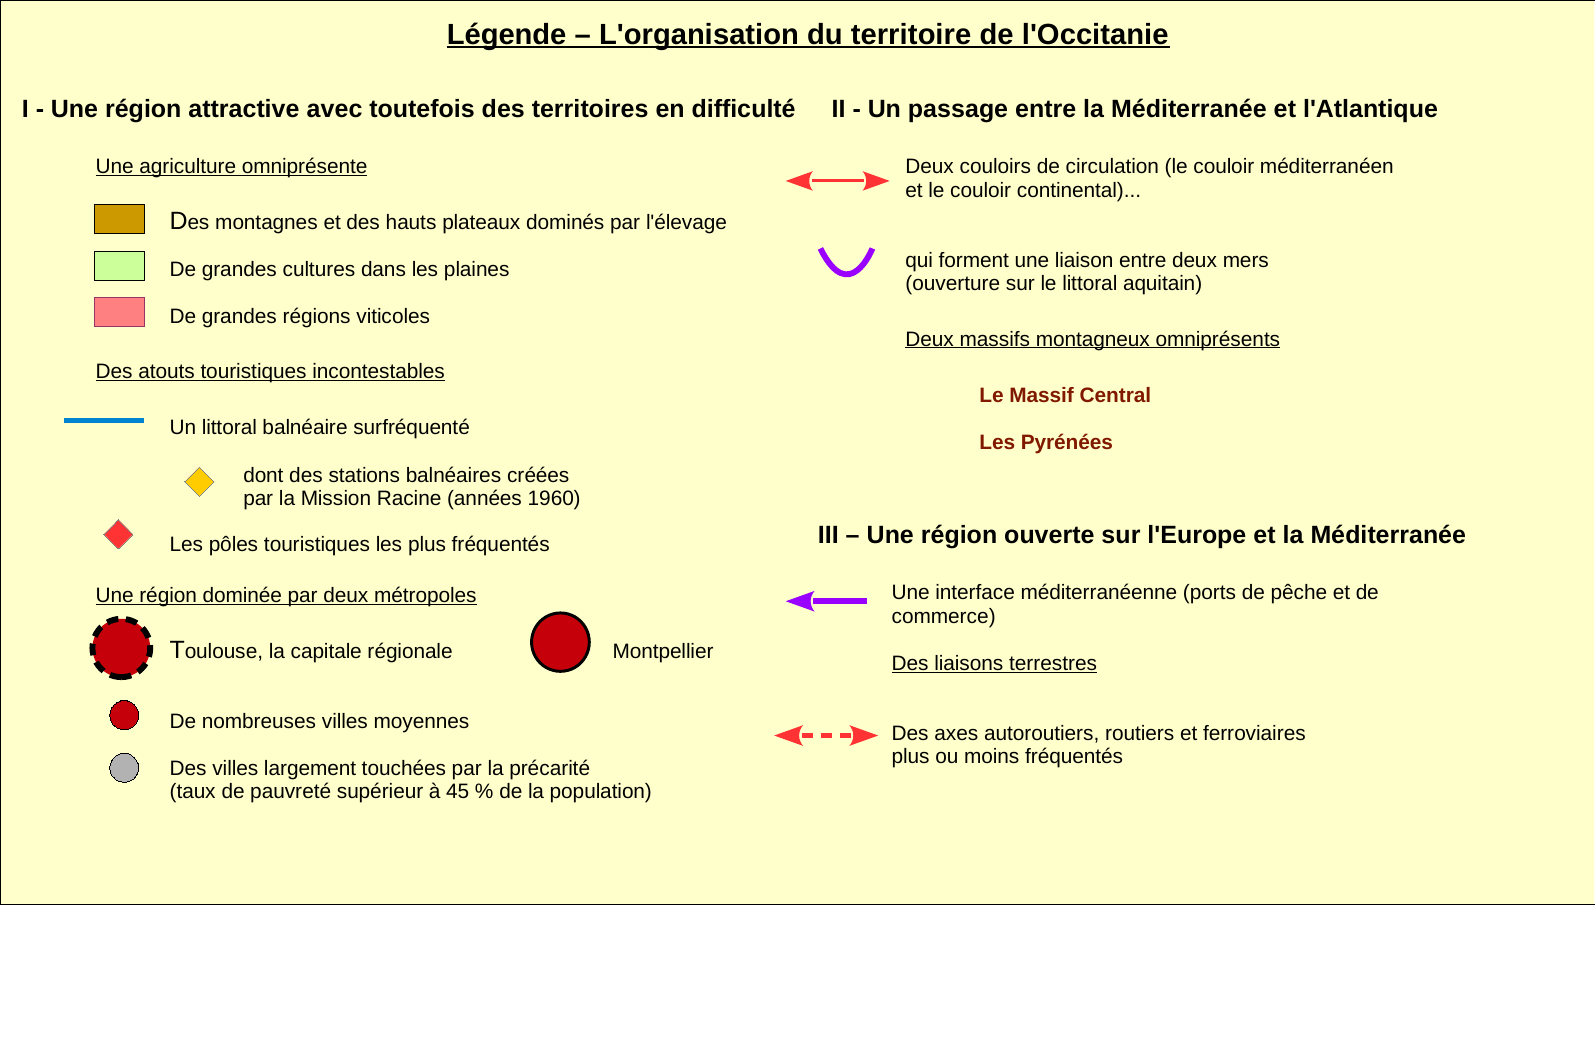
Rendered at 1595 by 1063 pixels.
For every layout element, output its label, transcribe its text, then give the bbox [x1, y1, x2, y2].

text_box I - Une région attractive avec toutefois des territoires en difficulté Une agriculture omniprésente Des montagnes et des hauts plateaux dominés par l'élevage De grandes cultures dans les plaines De grandes régions viticoles Des atouts touristiques incontestables Un littoral balnéaire surfréquenté dont des stations balnéaires créées par la Mission Racine (années 1960) Les pôles touristiques les plus fréquentés Une région dominée par deux métropoles Toulouse, la capitale régionale Montpellier De nombreuses villes moyennes Des villes largement touchées par la précarité (taux de pauvreté supérieur à 45 % de la population) [7, 87, 812, 934]
text_box [812, 182, 816, 513]
text_box [92, 618, 151, 678]
text_box [109, 700, 139, 730]
text_box [94, 204, 145, 234]
text_box [531, 612, 590, 672]
text_box [94, 251, 145, 281]
text_box [103, 519, 133, 549]
text_box III – Une région ouverte sur l'Europe et la Méditerranée Une interface méditerranéenne (ports de pêche et de commerce) Des liaisons terrestres Des axes autoroutiers, routiers et ferroviaires plus ou moins fréquentés [803, 513, 1532, 840]
text_box [184, 467, 214, 497]
text_box [109, 753, 139, 783]
text_box II - Un passage entre la Méditerranée et l'Atlantique Deux couloirs de circulation (le couloir méditerranéen et le couloir continental)... qui forment une liaison entre deux mers (ouverture sur le littoral aquitain) Deux massifs montagneux omniprésents Le Massif Central Les Pyrénées [816, 87, 1560, 578]
text_box Légende – L'organisation du territoire de l'Occitanie [432, 10, 1185, 59]
text_box [0, 0, 1595, 905]
text_box [94, 297, 145, 327]
